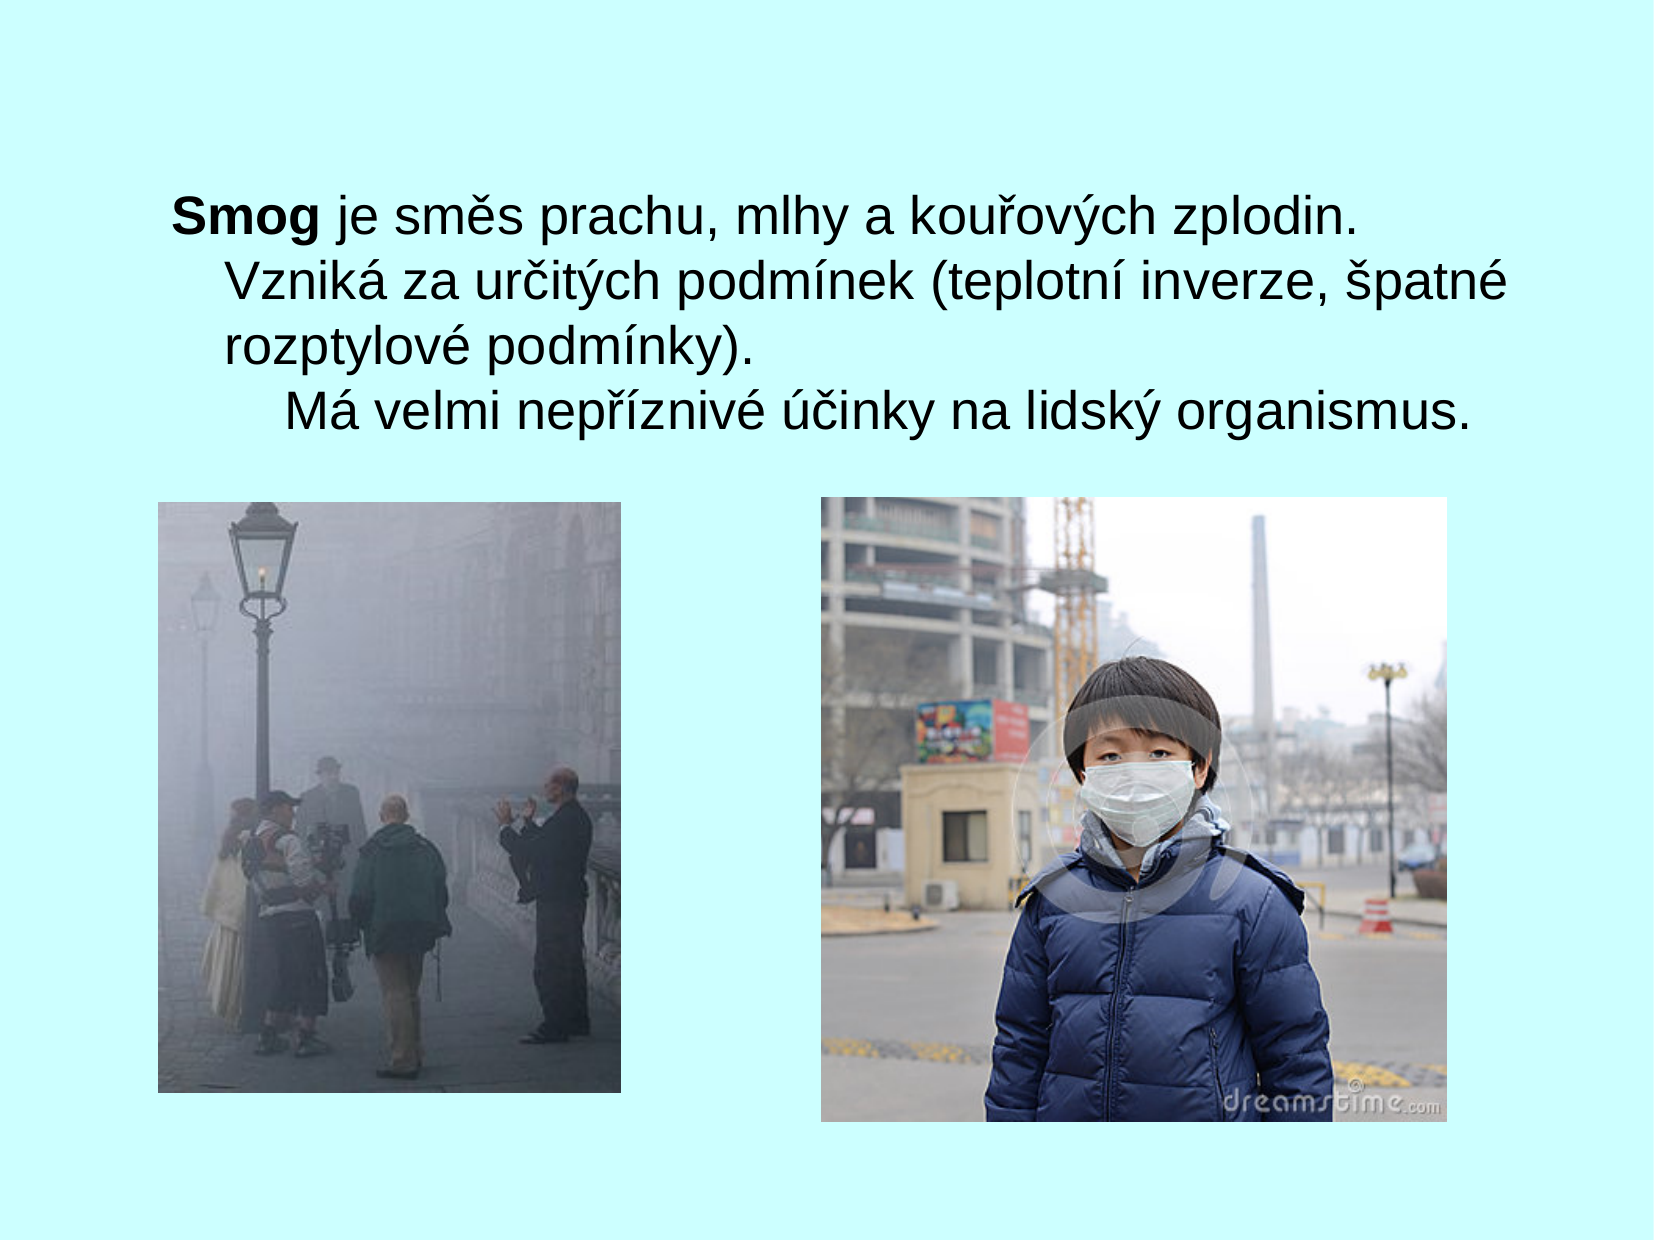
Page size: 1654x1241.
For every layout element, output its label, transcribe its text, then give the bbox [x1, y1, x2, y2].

list Smog je směs prachu, mlhy a kouřových zplodin. Vzniká za určitých podmínek (teplotní inverze, špatné rozptylové podmínky). Má velmi nepříznivé účinky na lidský organismus. [82, 179, 1571, 999]
picture [821, 497, 1447, 1123]
picture [158, 502, 621, 1093]
